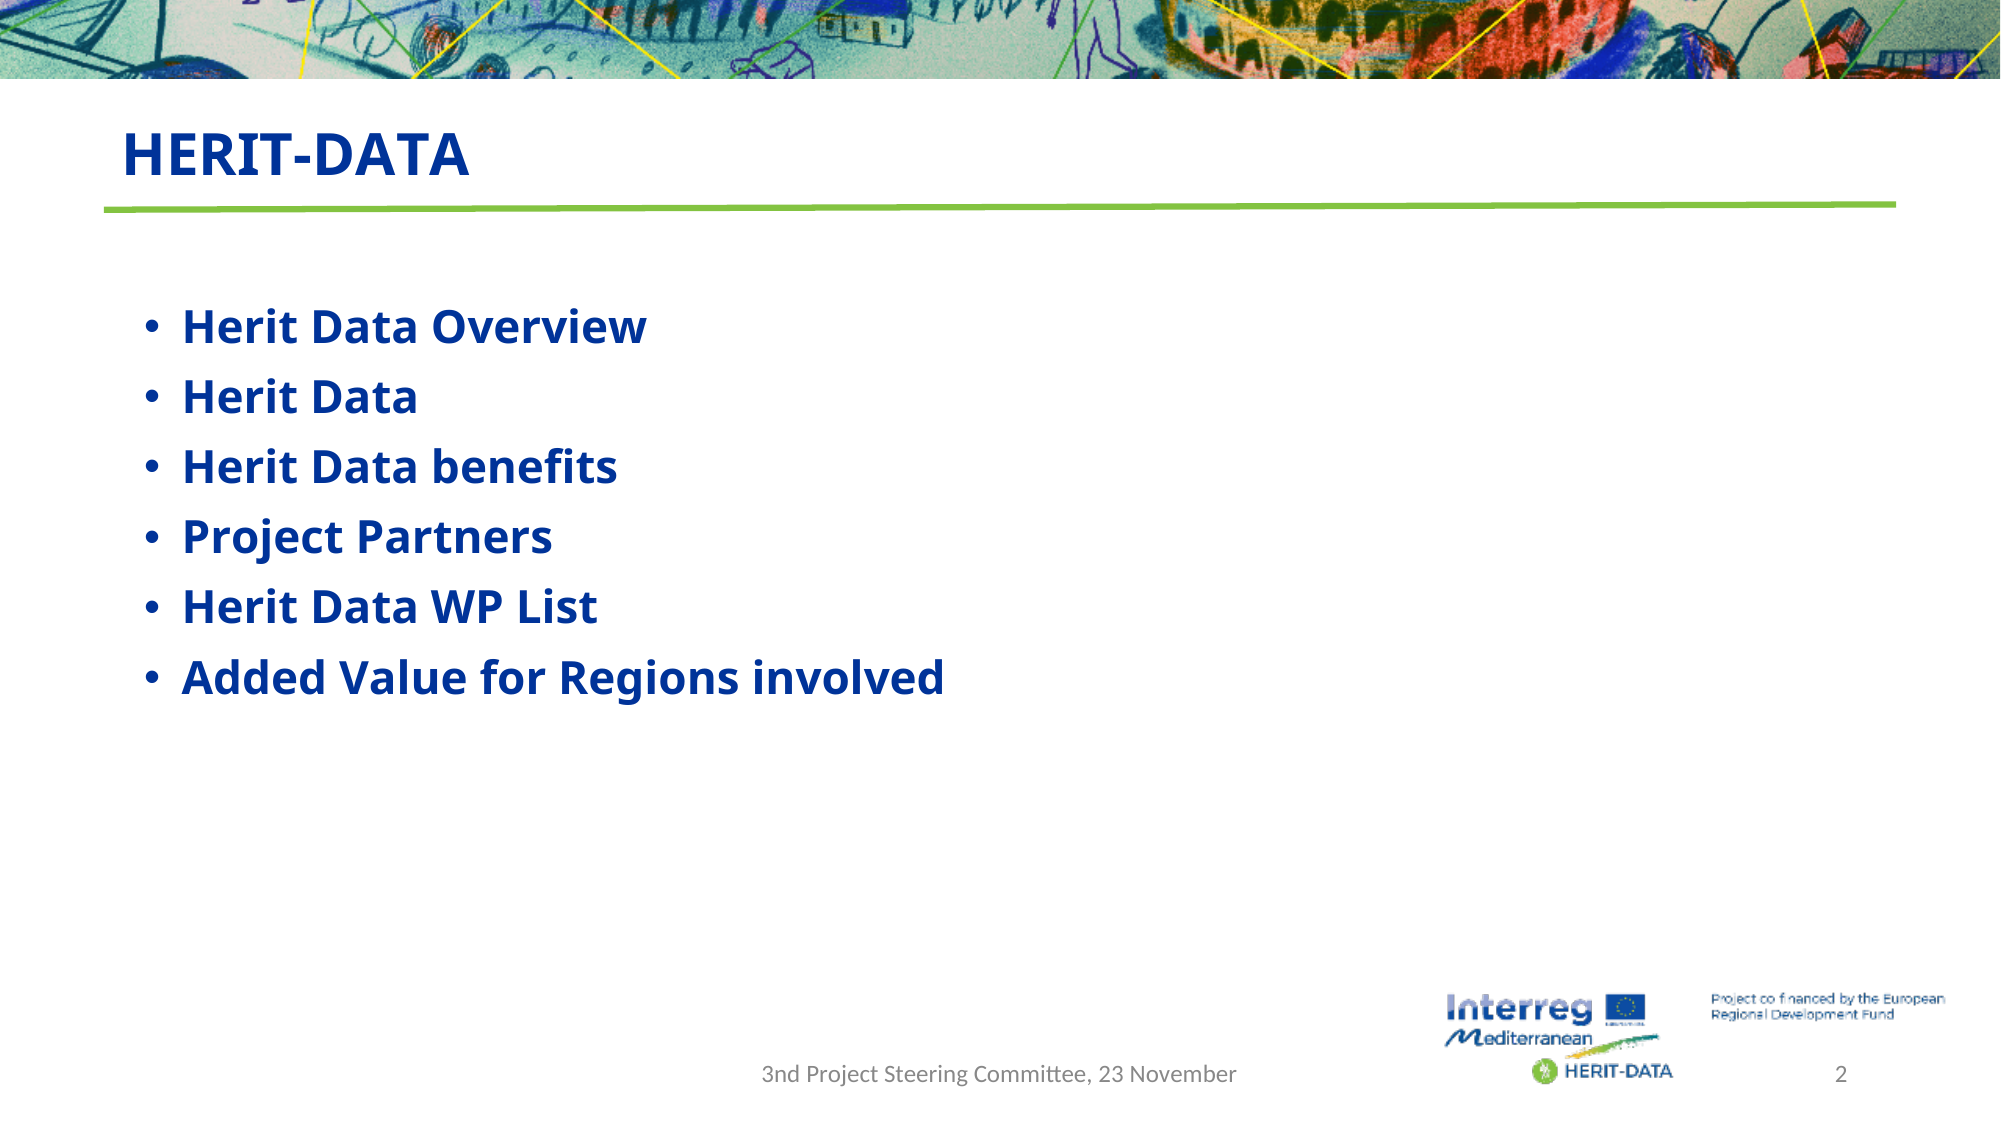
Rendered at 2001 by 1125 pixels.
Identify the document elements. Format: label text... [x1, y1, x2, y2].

picture [1409, 968, 1983, 1103]
picture [0, 0, 2001, 79]
text_box <numero> [1412, 1042, 1863, 1103]
text_box HERIT-DATA [106, 117, 2001, 205]
text_box Herit Data Overview Herit Data Herit Data benefits Project Partners Herit Data WP List Added Value for Regions involved [129, 296, 1871, 815]
text_box 3nd Project Steering Committee, 23 November [662, 1042, 1338, 1103]
